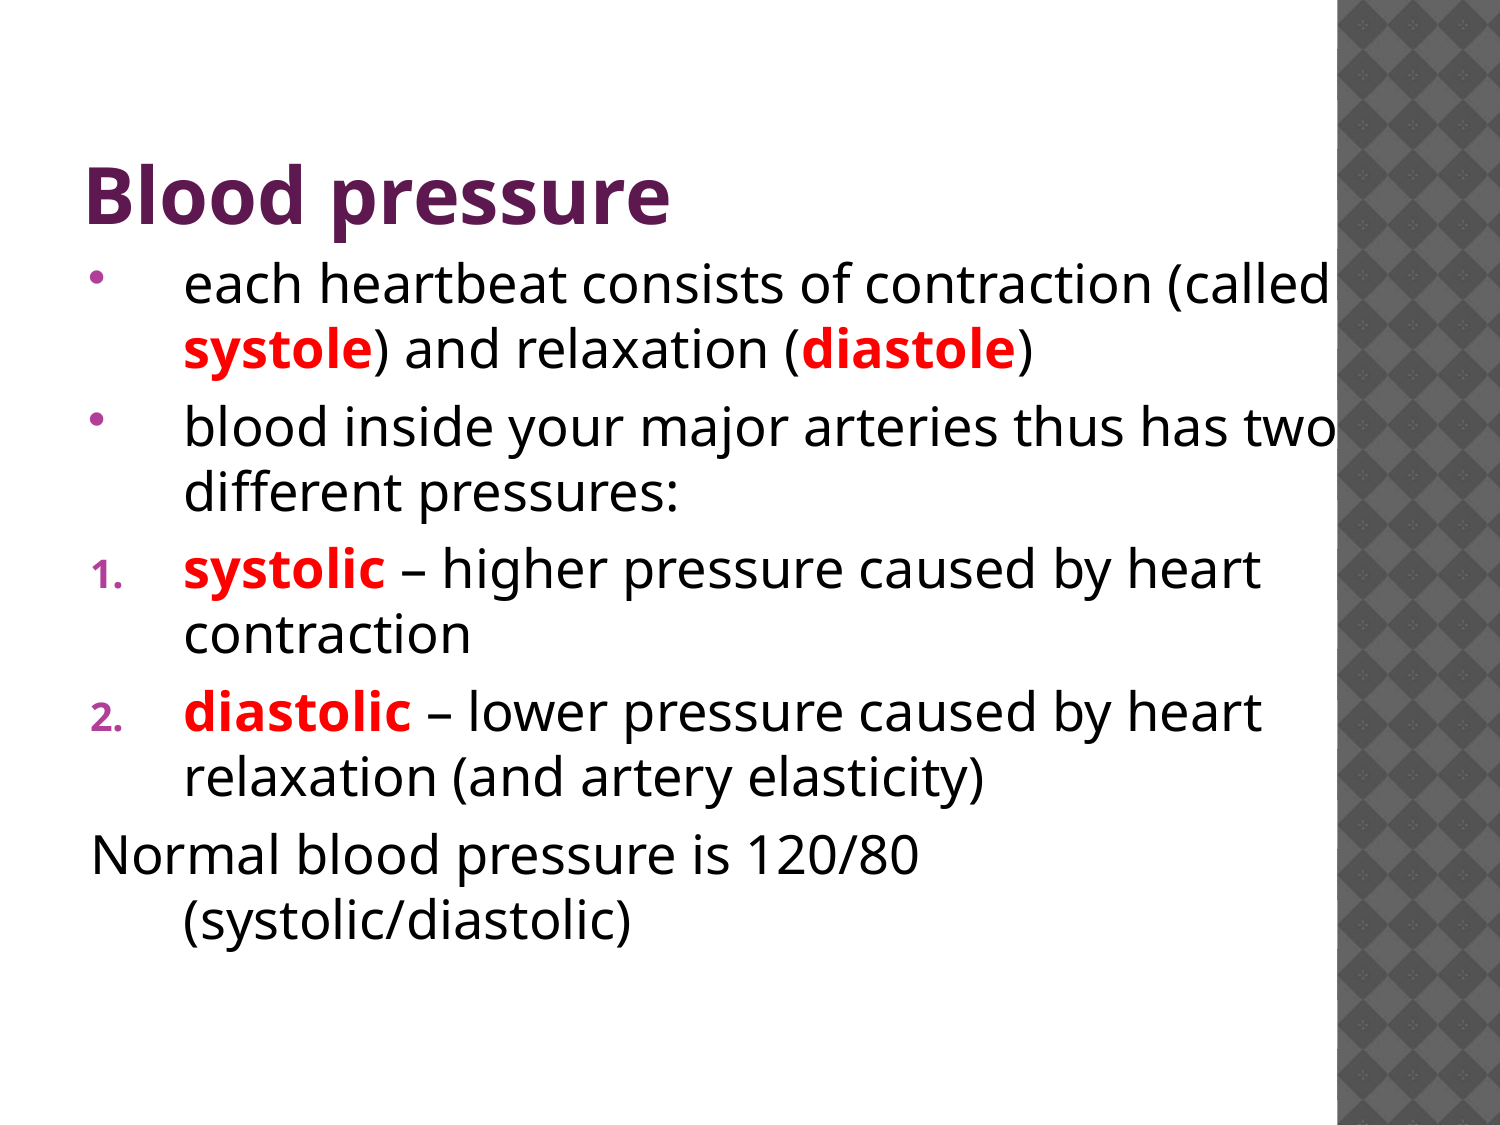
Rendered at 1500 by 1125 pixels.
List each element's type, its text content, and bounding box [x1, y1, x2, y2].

title Blood pressure [75, 52, 1263, 240]
picture [1337, 0, 1500, 1125]
list each heartbeat consists of contraction (called systole) and relaxation (diastole) blood inside your major arteries thus has two different pressures: systolic – higher pressure caused by heart contraction diastolic – lower pressure caused by heart relaxation (and artery elasticity) Normal blood pressure is 120/80 (systolic/diastolic) [75, 241, 1425, 1018]
